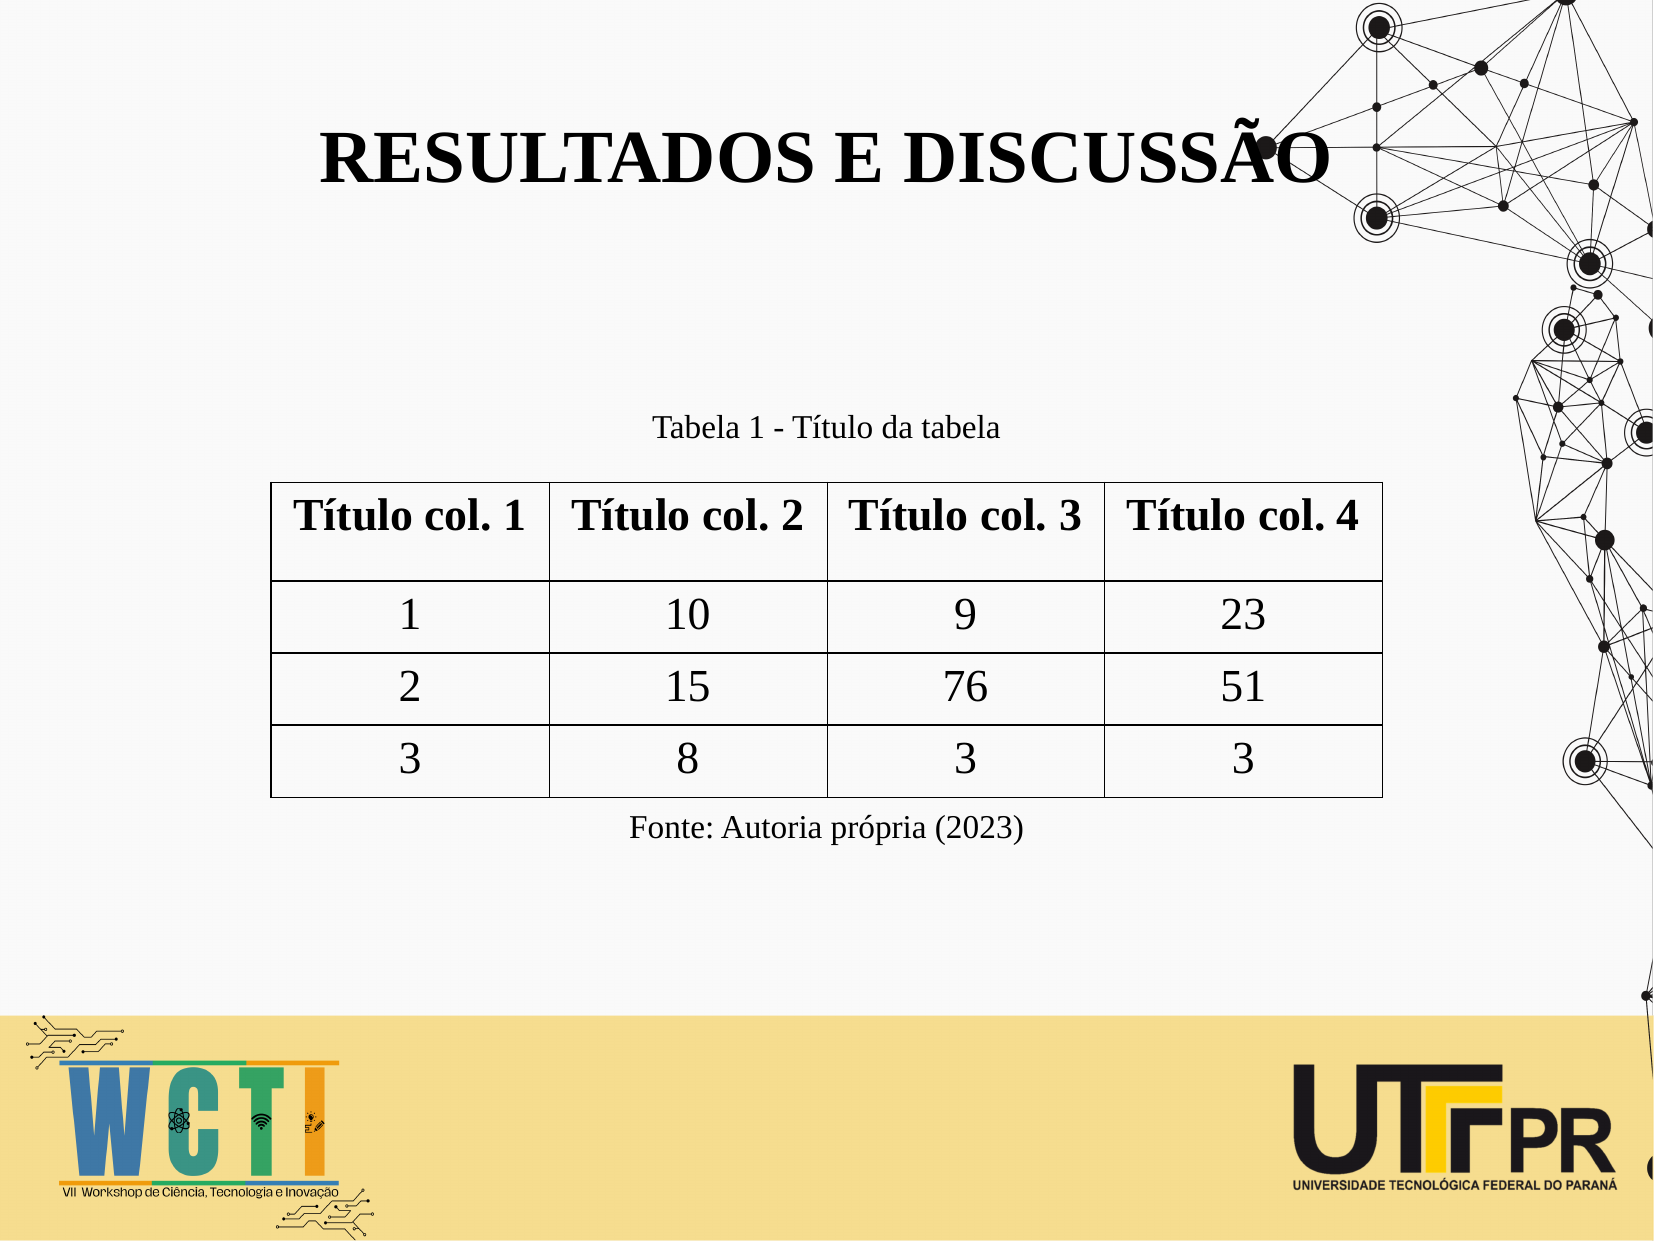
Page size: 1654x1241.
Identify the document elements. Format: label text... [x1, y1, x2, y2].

table_cell 3 [272, 726, 549, 797]
picture [0, 0, 1654, 1241]
table_cell 76 [828, 654, 1104, 724]
table_cell 15 [550, 654, 827, 724]
table_cell 2 [272, 654, 549, 724]
text_box Fonte: Autoria própria (2023) [602, 798, 1052, 868]
table_cell 8 [550, 726, 827, 797]
table_cell 3 [1105, 726, 1382, 797]
table_header Título col. 4 [1105, 483, 1382, 580]
text_box Tabela 1 - Título da tabela [602, 398, 1052, 469]
table_cell 51 [1105, 654, 1382, 724]
table_cell 3 [828, 726, 1104, 797]
table_header Título col. 1 [272, 483, 549, 580]
table_cell 1 [272, 582, 549, 652]
table_header Título col. 3 [828, 483, 1104, 580]
table_cell 10 [550, 582, 827, 652]
table_cell 23 [1105, 582, 1382, 652]
table_cell 9 [828, 582, 1104, 652]
table_header Título col. 2 [550, 483, 827, 580]
text_box Resultados e discussão [82, 49, 1571, 257]
